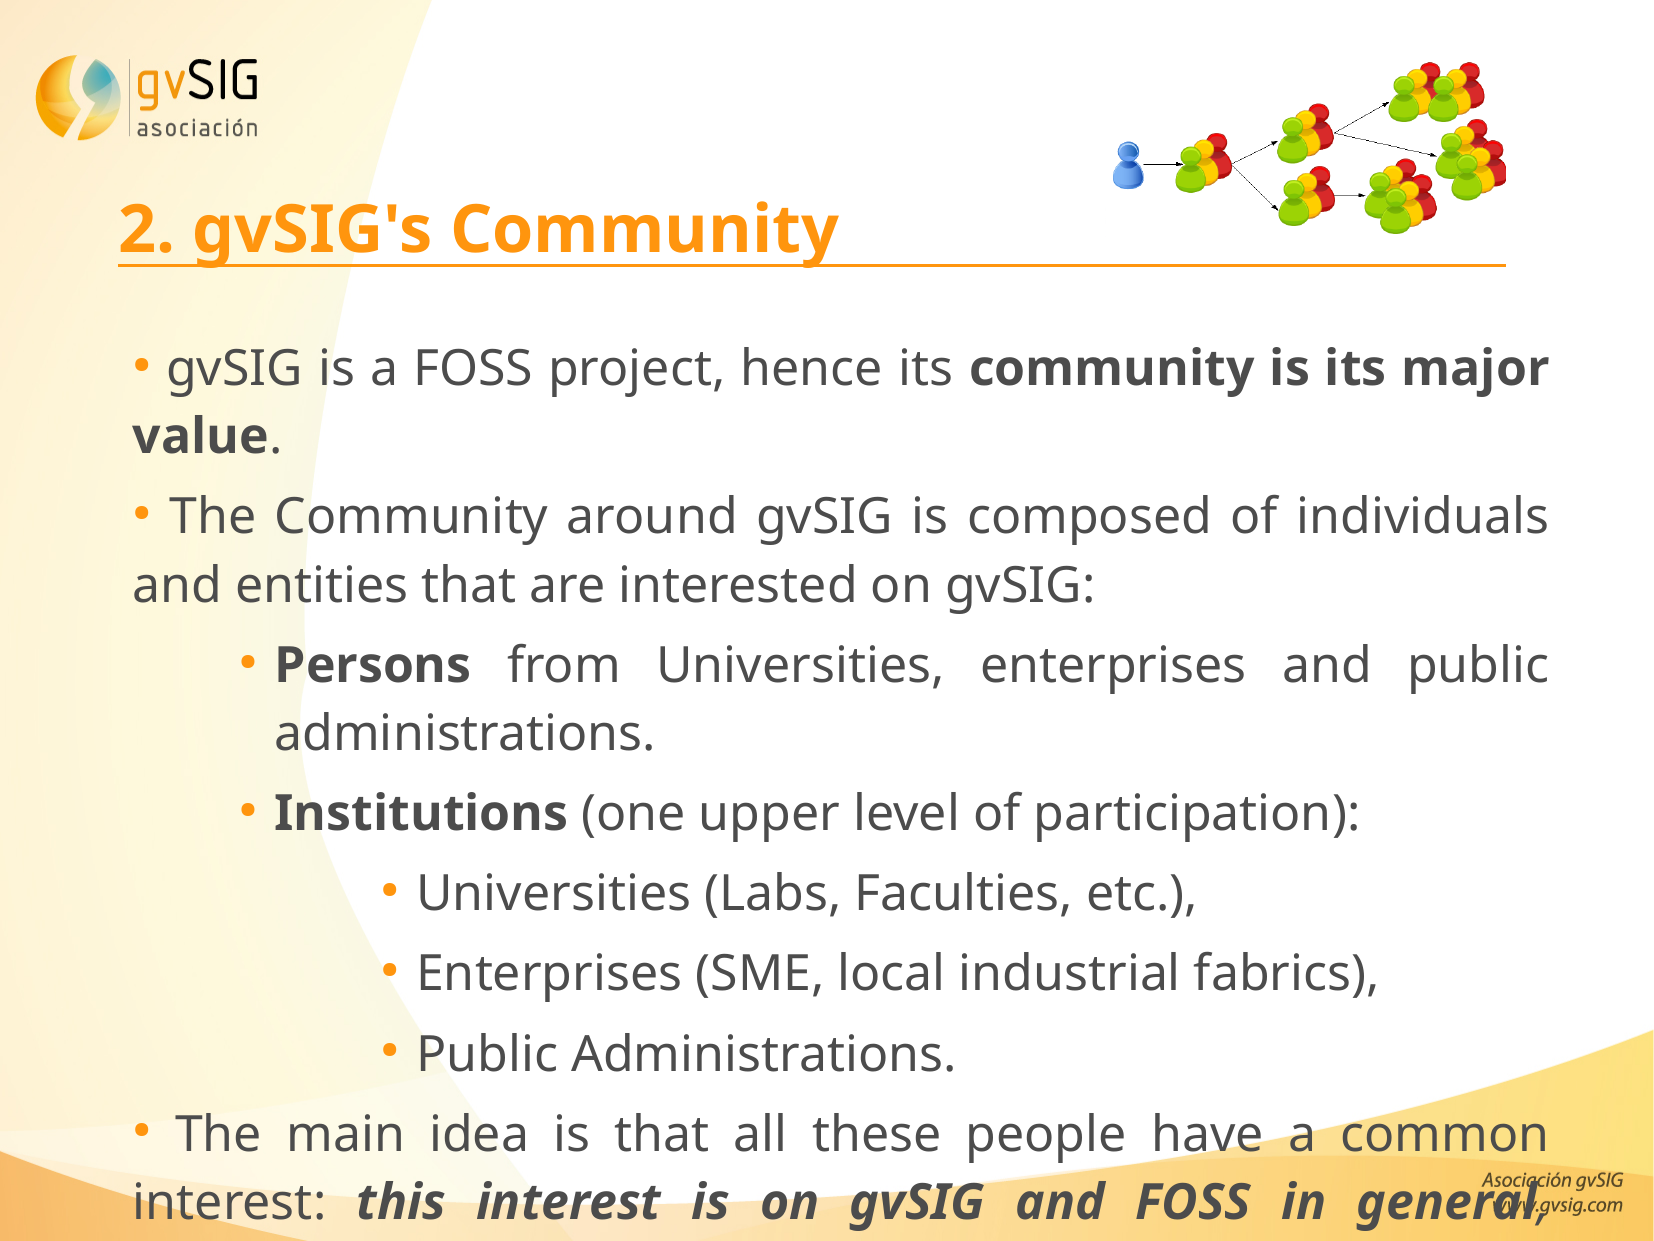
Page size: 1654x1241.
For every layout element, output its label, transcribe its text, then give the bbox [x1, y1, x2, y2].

picture [0, 0, 1654, 1241]
text_box gvSIG is a FOSS project, hence its community is its major value. The Community around gvSIG is composed of individuals and entities that are interested on gvSIG: Persons from Universities, enterprises and public administrations. Institutions (one upper level of participation): Universities (Labs, Faculties, etc.), Enterprises (SME, local industrial fabrics), Public Administrations. The main idea is that all these people have a common interest: this interest is on gvSIG and FOSS in general, including models of production of technology. [118, 324, 1565, 1238]
title 2. gvSIG's Community [118, 177, 1607, 276]
